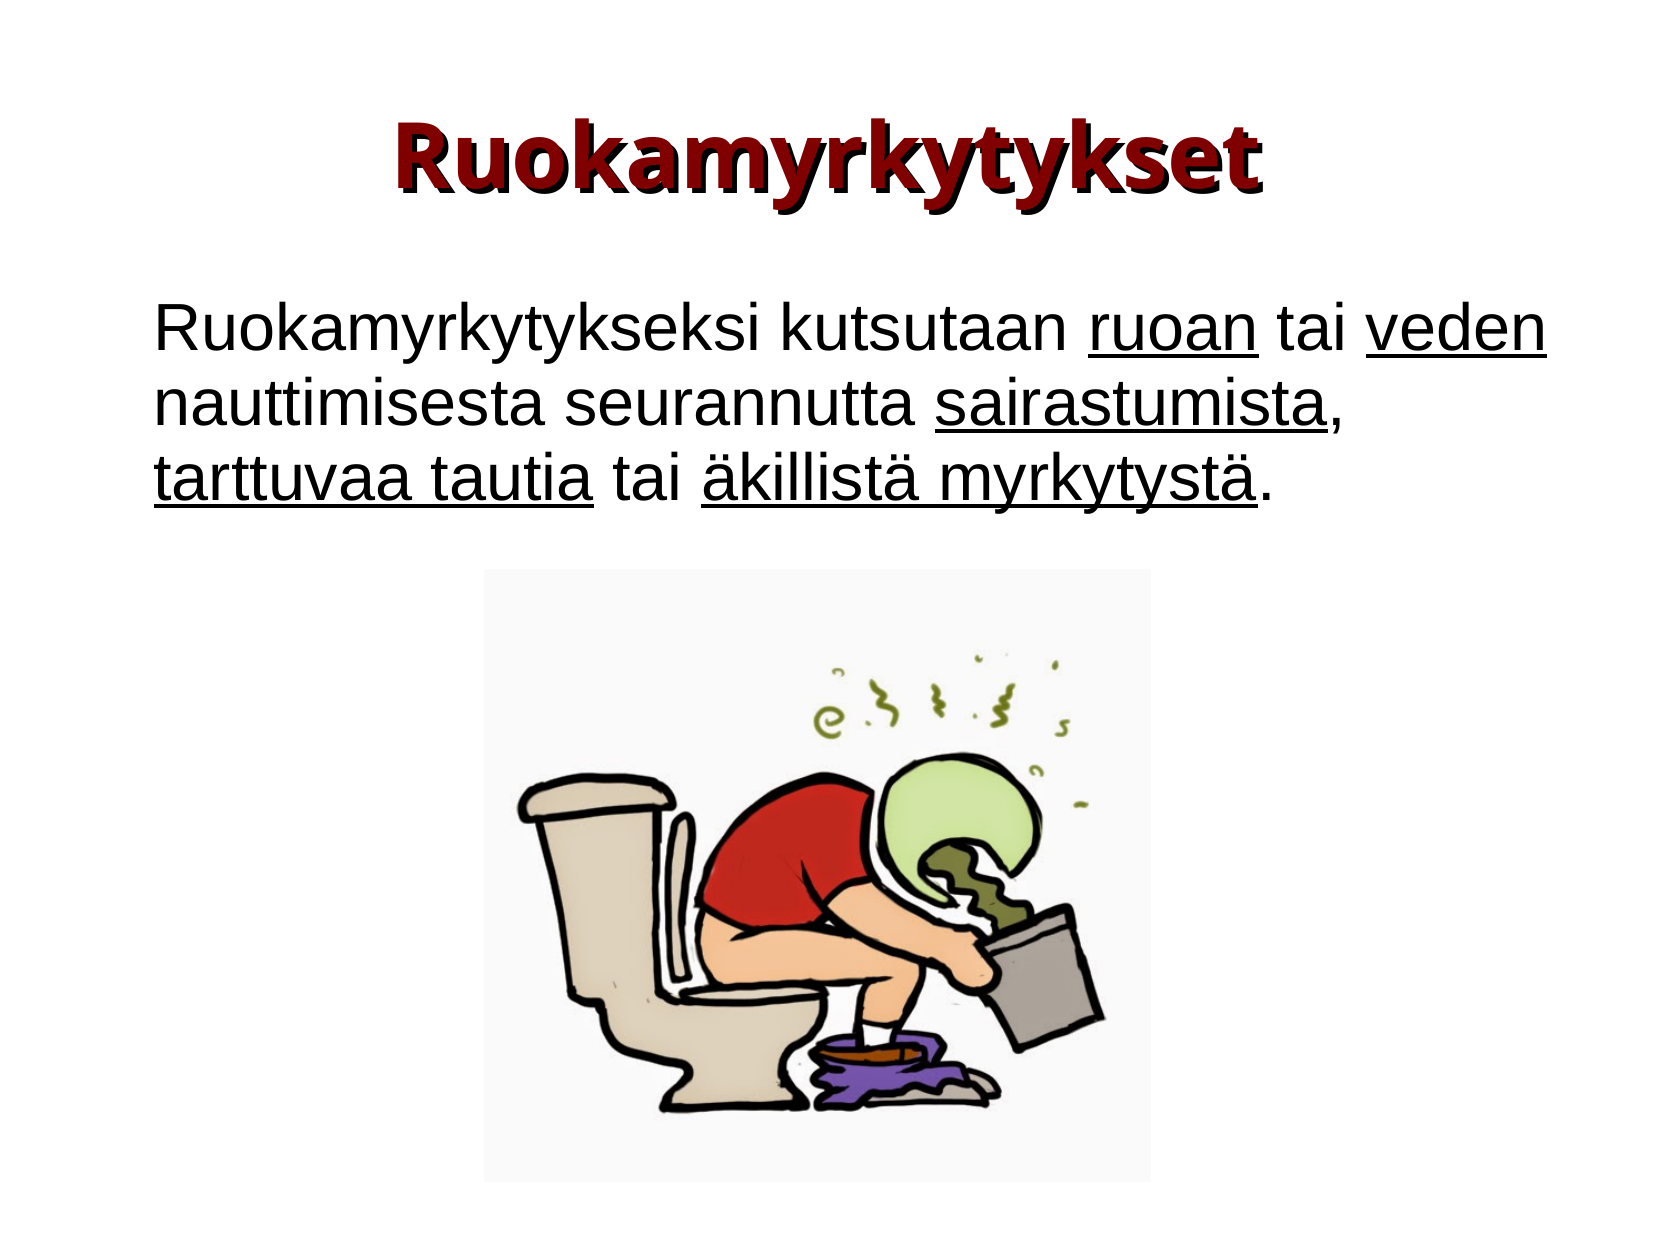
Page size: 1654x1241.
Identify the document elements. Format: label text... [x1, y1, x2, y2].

picture [484, 569, 1151, 1182]
title Ruokamyrkytykset [82, 49, 1571, 257]
list Ruokamyrkytykseksi kutsutaan ruoan tai veden nauttimisesta seurannutta sairastumista, tarttuvaa tautia tai äkillistä myrkytystä. [82, 290, 1571, 1010]
